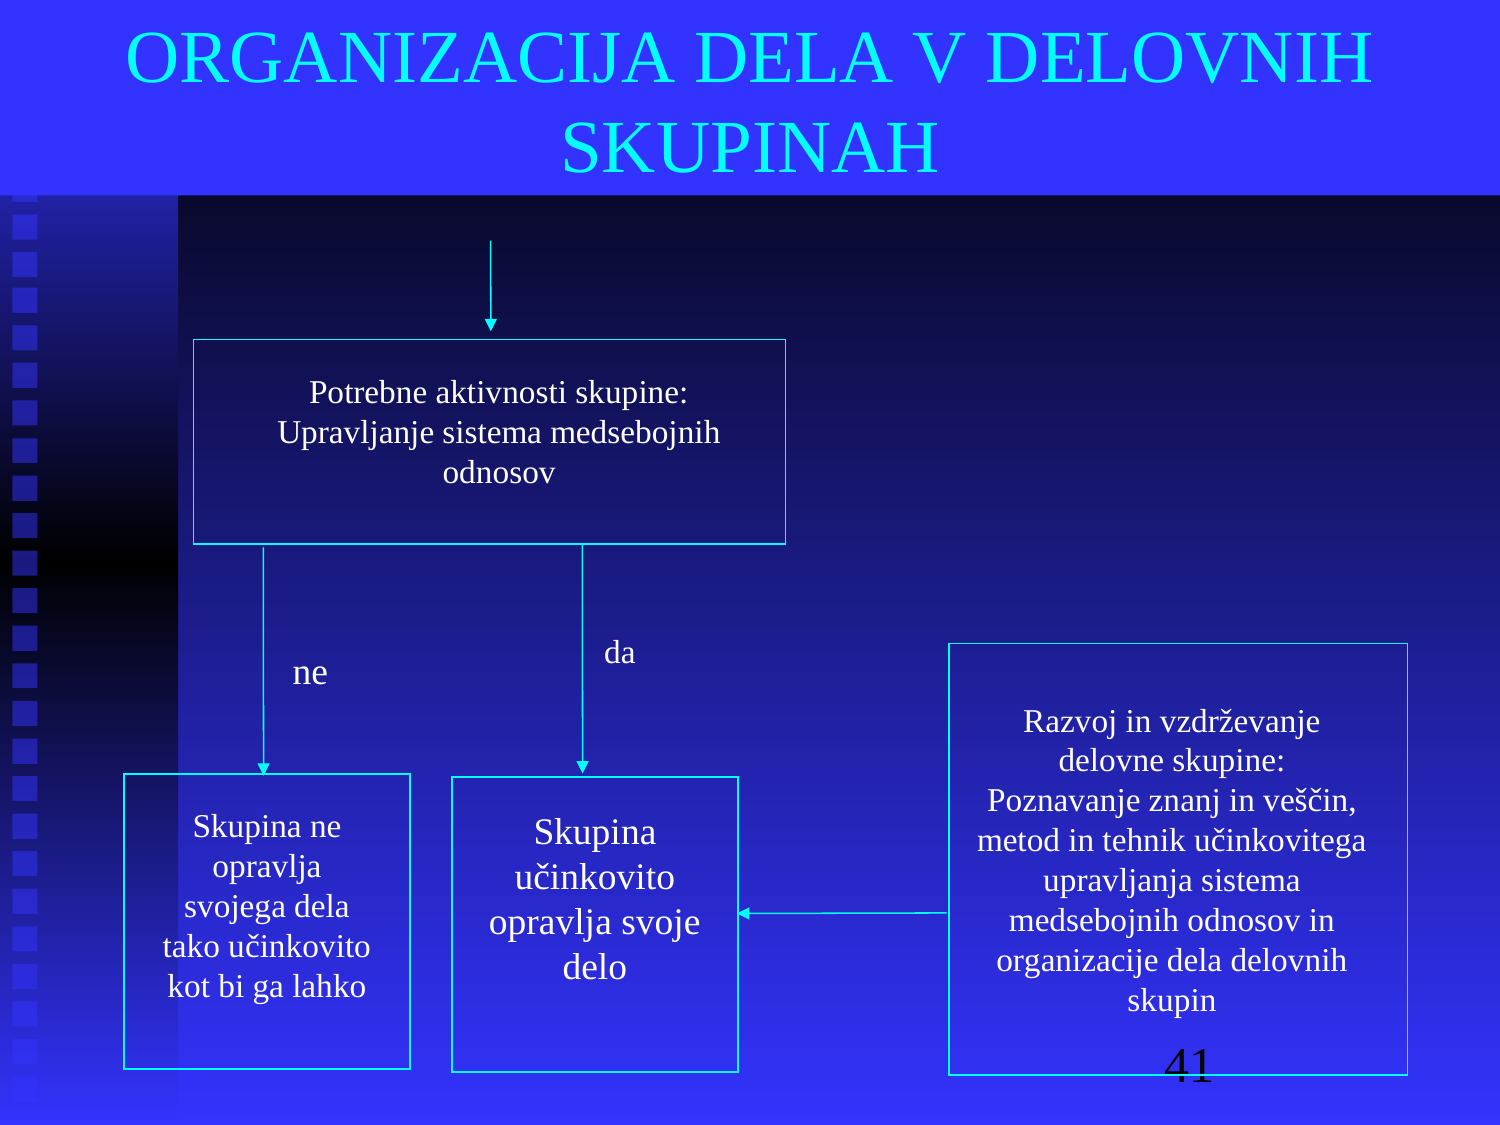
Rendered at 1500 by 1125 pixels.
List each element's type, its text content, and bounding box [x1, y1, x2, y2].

text_box ne [277, 639, 374, 708]
text_box Skupina učinkovito opravlja svoje delo [470, 799, 720, 1050]
text_box Potrebne aktivnosti skupine: Upravljanje sistema medsebojnih odnosov [231, 362, 767, 522]
text_box ORGANIZACIJA DELA V DELOVNIH SKUPINAH [0, 0, 1500, 196]
text_box da [589, 622, 666, 691]
text_box Razvoj in vzdrževanje delovne skupine: Poznavanje znanj in veščin, metod in tehnik učinkovitega upravljanja sistema medsebojnih odnosov in organizacije dela delovnih skupin [962, 691, 1383, 1043]
text_box Skupina ne opravlja svojega dela tako učinkovito kot bi ga lahko [142, 796, 392, 1047]
